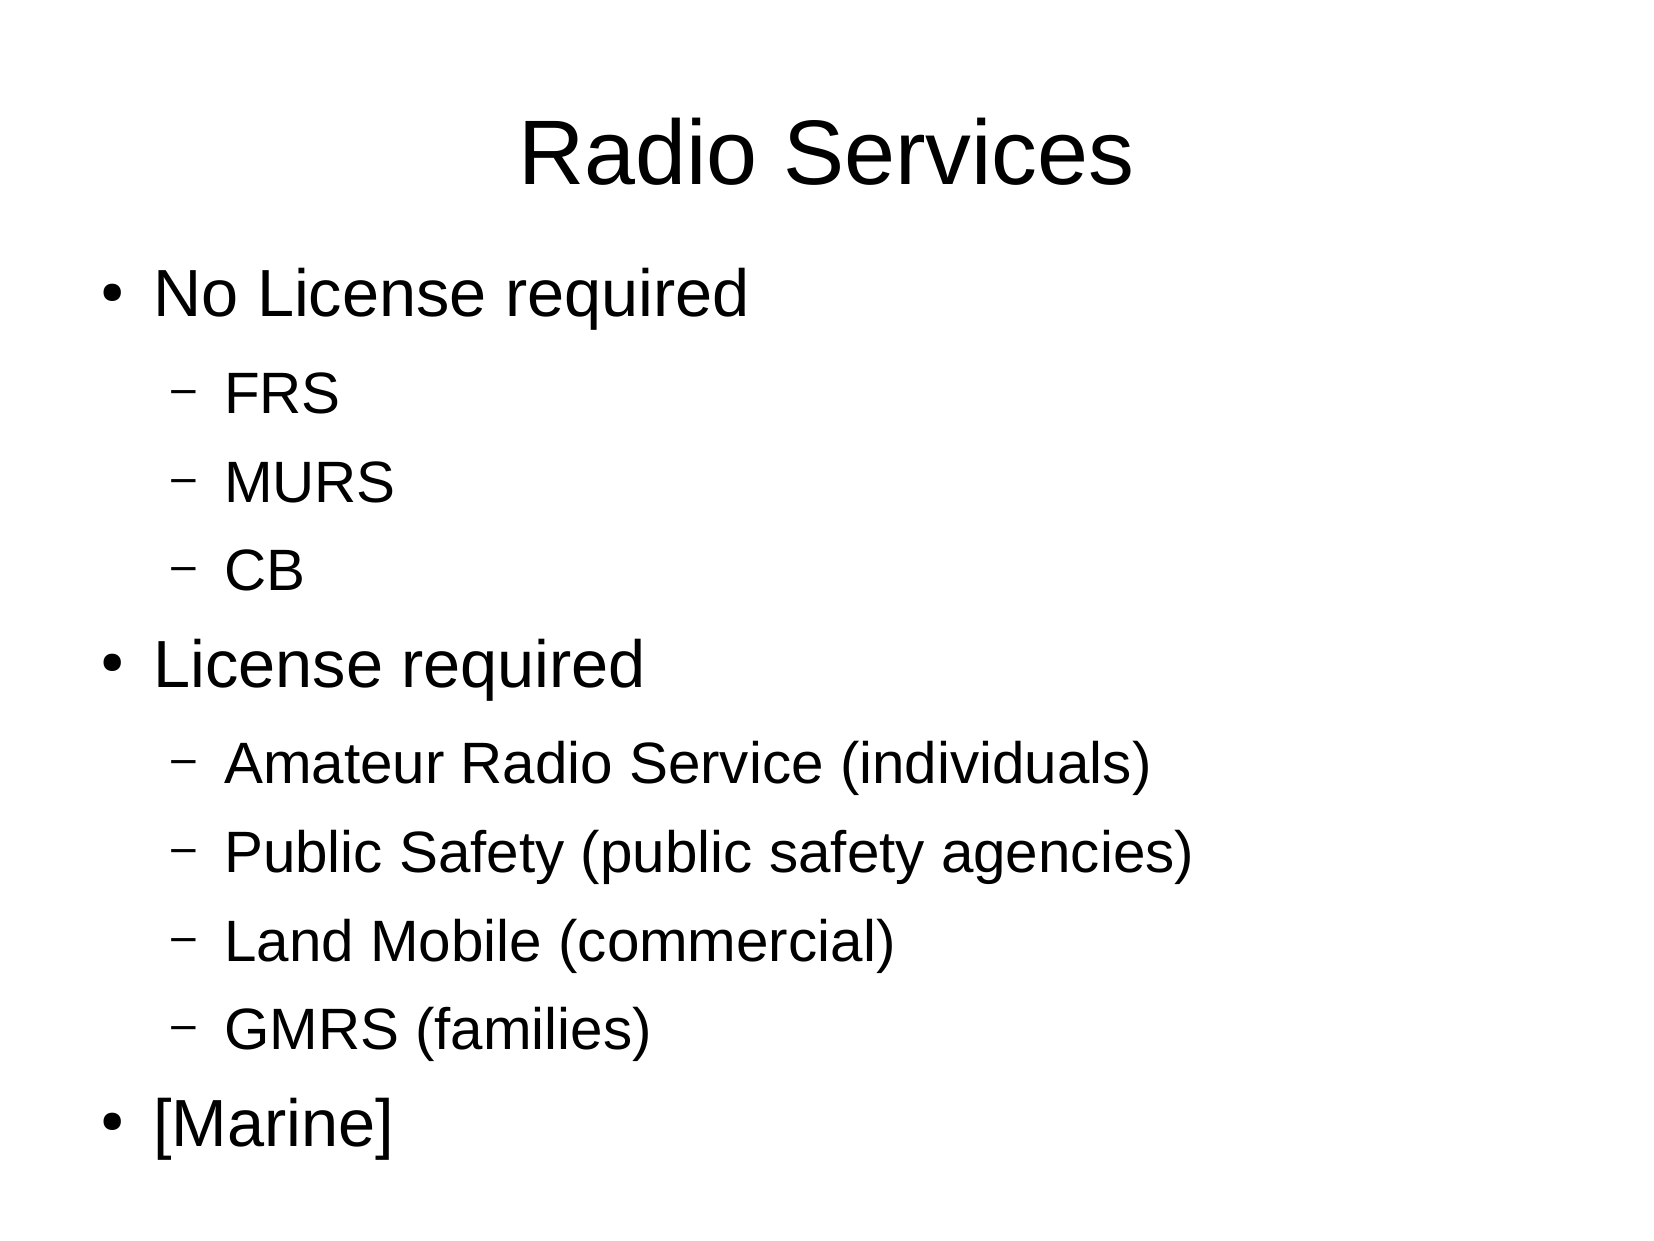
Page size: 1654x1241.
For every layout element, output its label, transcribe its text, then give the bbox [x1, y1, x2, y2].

list No License required FRS MURS CB License required Amateur Radio Service (individuals) Public Safety (public safety agencies) Land Mobile (commercial) GMRS (families) [Marine] [82, 256, 1571, 1124]
title Radio Services [82, 49, 1571, 256]
